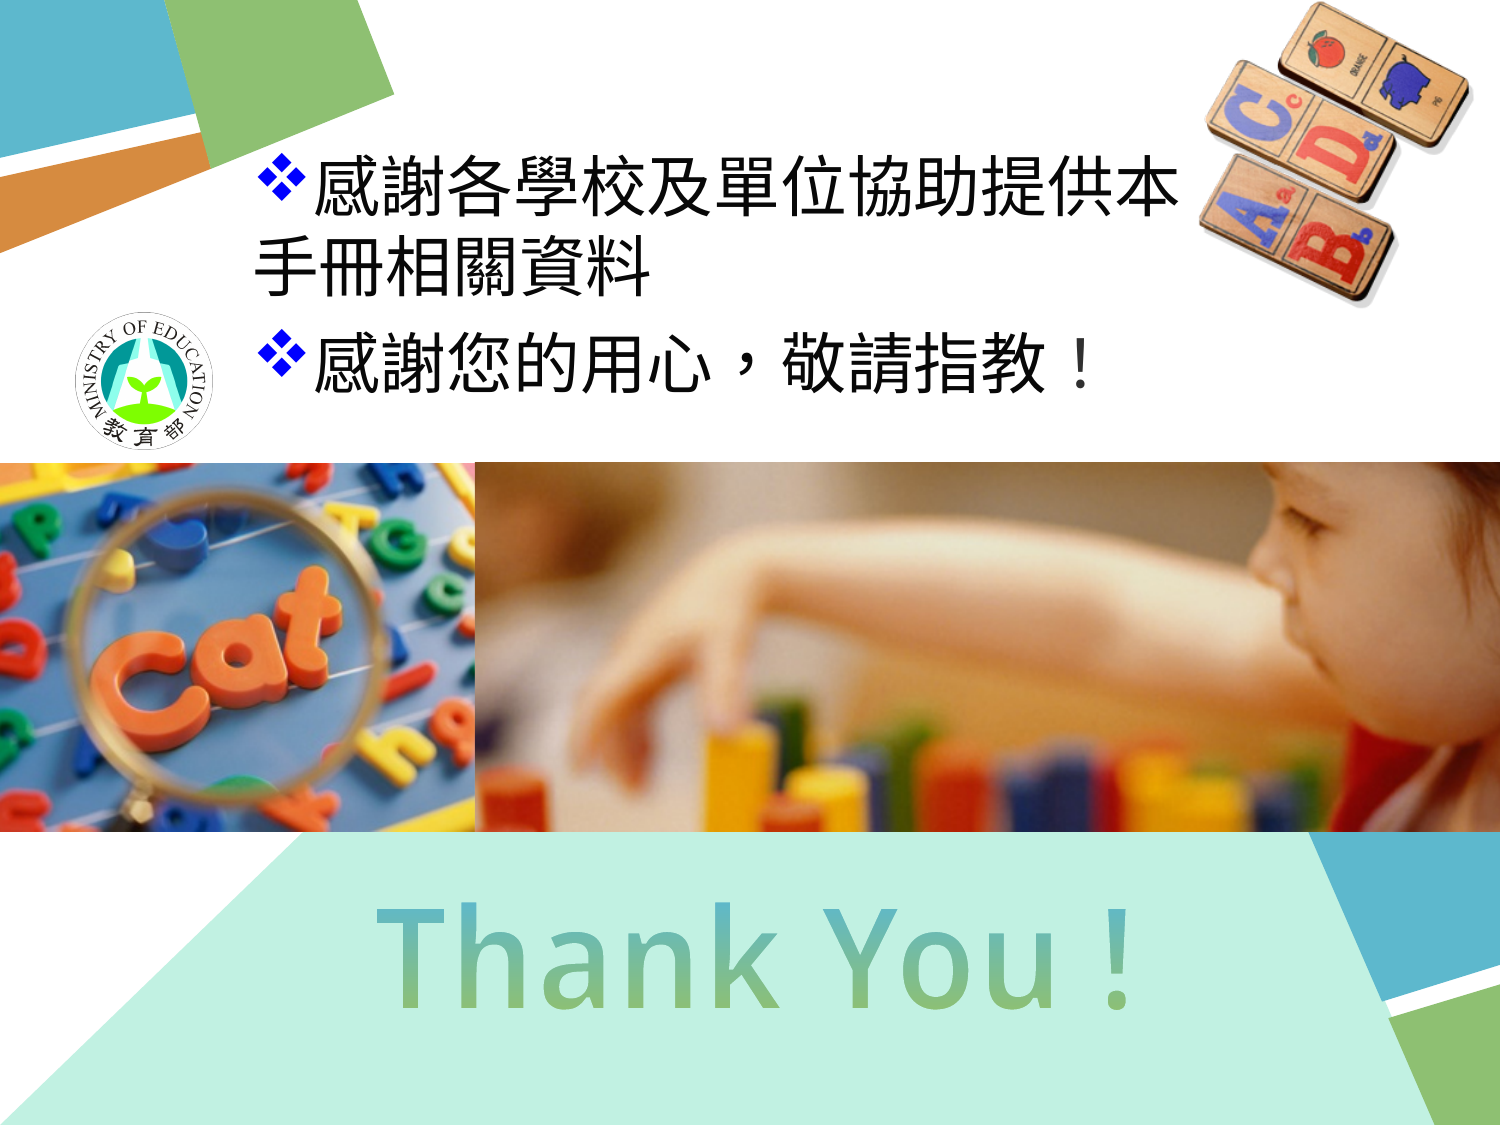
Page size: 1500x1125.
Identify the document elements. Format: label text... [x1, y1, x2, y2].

text_box 感謝各學校及單位協助提供本手冊相關資料 感謝您的用心，敬請指教！ [237, 137, 1251, 507]
picture [0, 462, 1500, 832]
picture [75, 312, 213, 450]
text_box Thank You ! [374, 906, 447, 1011]
text_box Thank You ! [625, 929, 693, 1011]
text_box Thank You ! [818, 906, 902, 1011]
text_box Thank You ! [712, 899, 785, 1011]
text_box Thank You ! [900, 929, 971, 1012]
text_box Thank You ! [1105, 988, 1129, 1013]
text_box Thank You ! [459, 899, 526, 1011]
picture [1194, 0, 1476, 311]
text_box Thank You ! [1105, 906, 1129, 977]
text_box Thank You ! [541, 929, 606, 1012]
text_box Thank You ! [986, 931, 1054, 1012]
